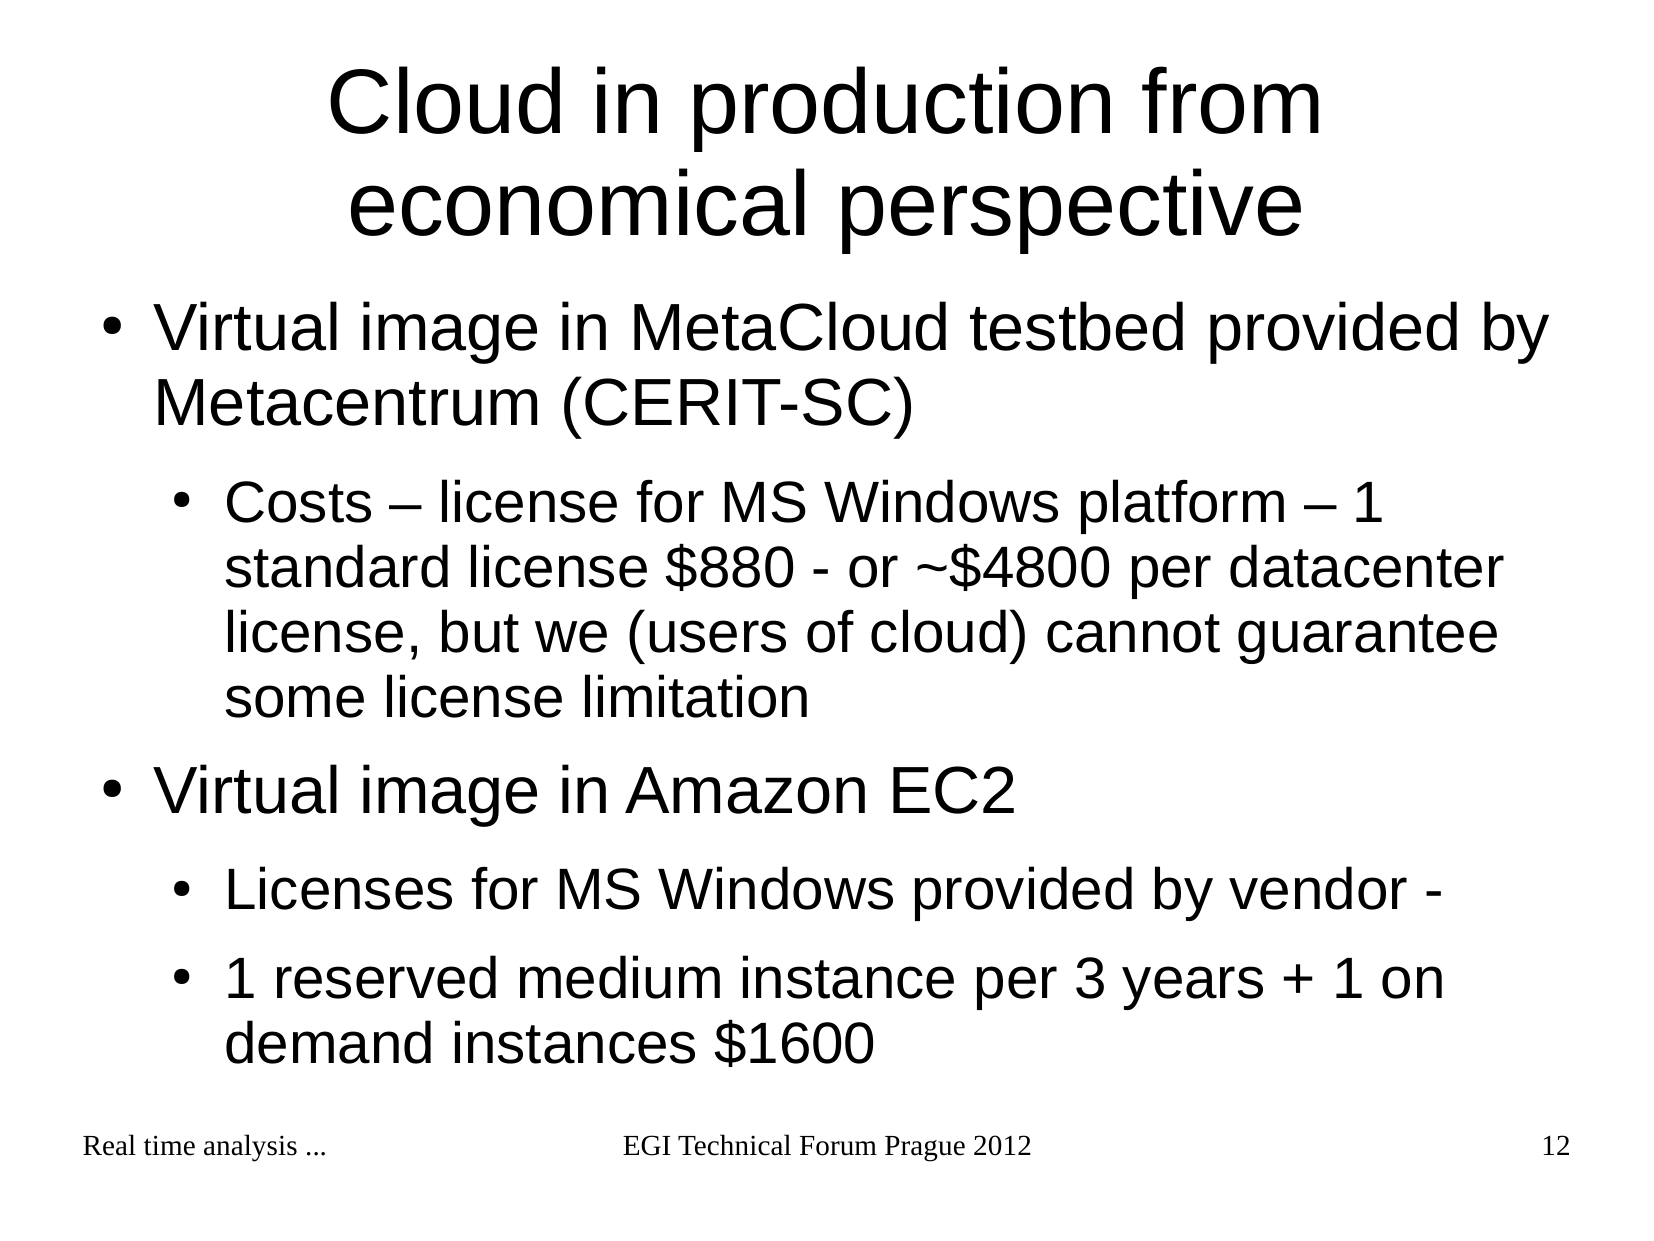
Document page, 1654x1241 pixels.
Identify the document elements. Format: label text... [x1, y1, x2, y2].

list Virtual image in MetaCloud testbed provided by Metacentrum (CERIT-SC) Costs – license for MS Windows platform – 1 standard license $880 - or ~$4800 per datacenter license, but we (users of cloud) cannot guarantee some license limitation Virtual image in Amazon EC2 Licenses for MS Windows provided by vendor - 1 reserved medium instance per 3 years + 1 on demand instances $1600 [82, 290, 1571, 1109]
title Cloud in production from economical perspective [82, 49, 1571, 257]
